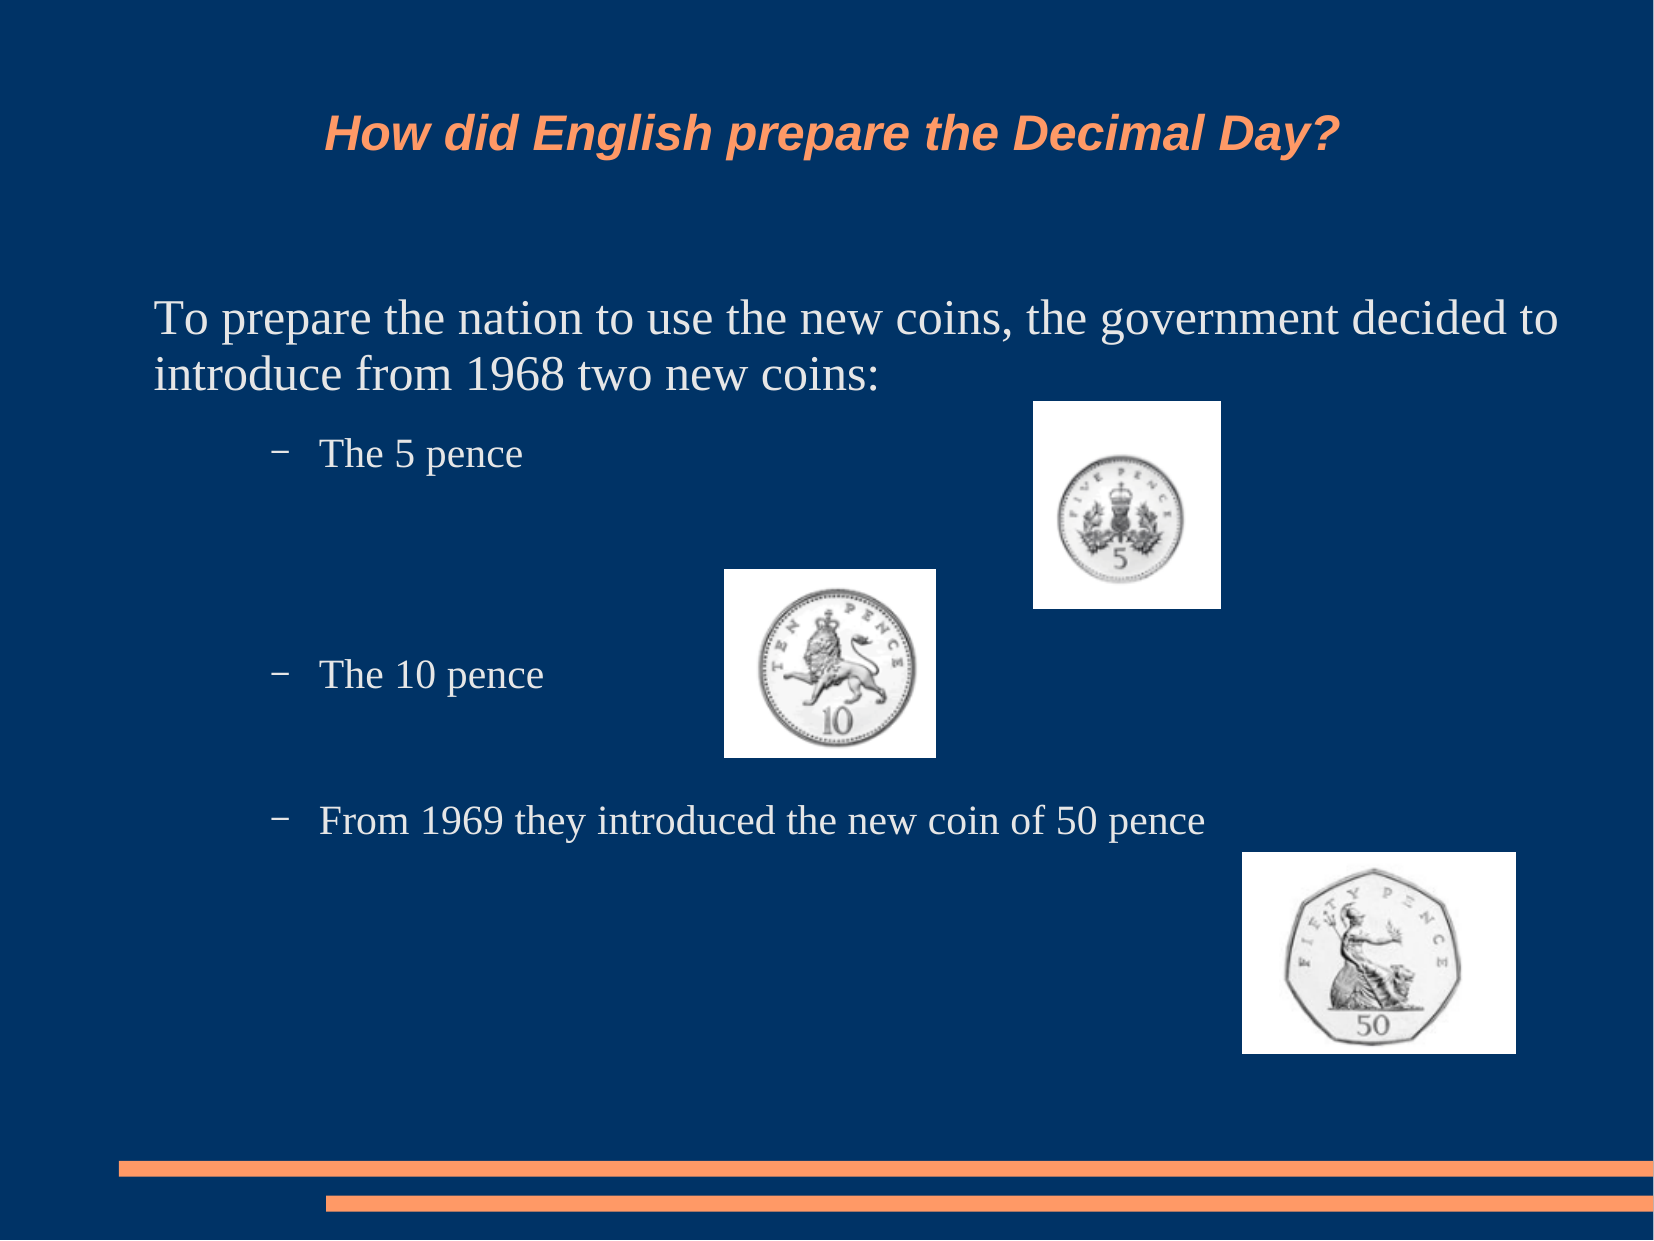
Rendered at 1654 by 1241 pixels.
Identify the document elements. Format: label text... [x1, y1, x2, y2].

list To prepare the nation to use the new coins, the government decided to introduce from 1968 two new coins: The 5 pence The 10 pence From 1969 they introduced the new coin of 50 pence [82, 290, 1571, 1109]
picture [1033, 401, 1221, 609]
title How did English prepare the Decimal Day? [76, 29, 1565, 237]
picture [724, 569, 936, 758]
picture [1242, 852, 1516, 1054]
